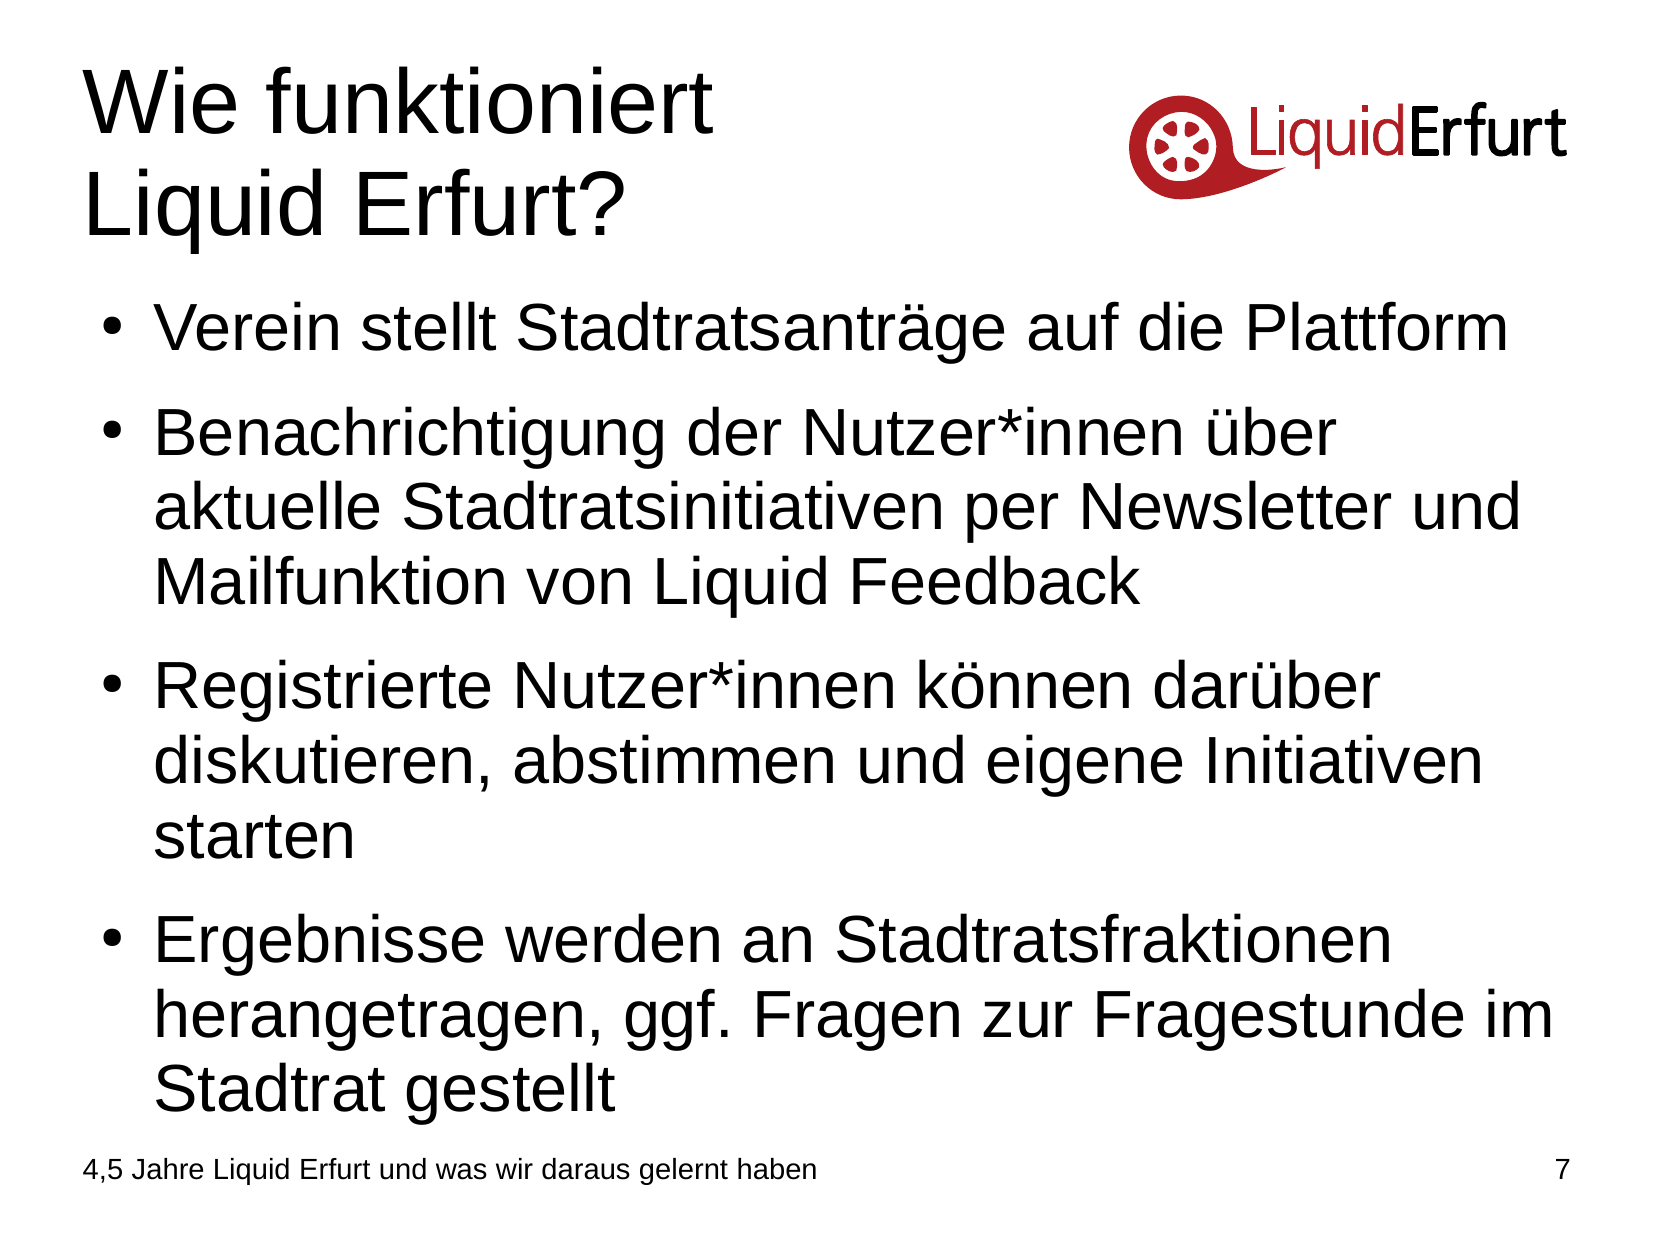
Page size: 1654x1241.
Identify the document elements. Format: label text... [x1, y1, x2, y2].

title Wie funktioniert Liquid Erfurt? [82, 49, 1571, 257]
list Verein stellt Stadtratsanträge auf die Plattform Benachrichtigung der Nutzer*innen über aktuelle Stadtratsinitiativen per Newsletter und Mailfunktion von Liquid Feedback Registrierte Nutzer*innen können darüber diskutieren, abstimmen und eigene Initiativen starten Ergebnisse werden an Stadtratsfraktionen herangetragen, ggf. Fragen zur Fragestunde im Stadtrat gestellt [82, 290, 1571, 1127]
